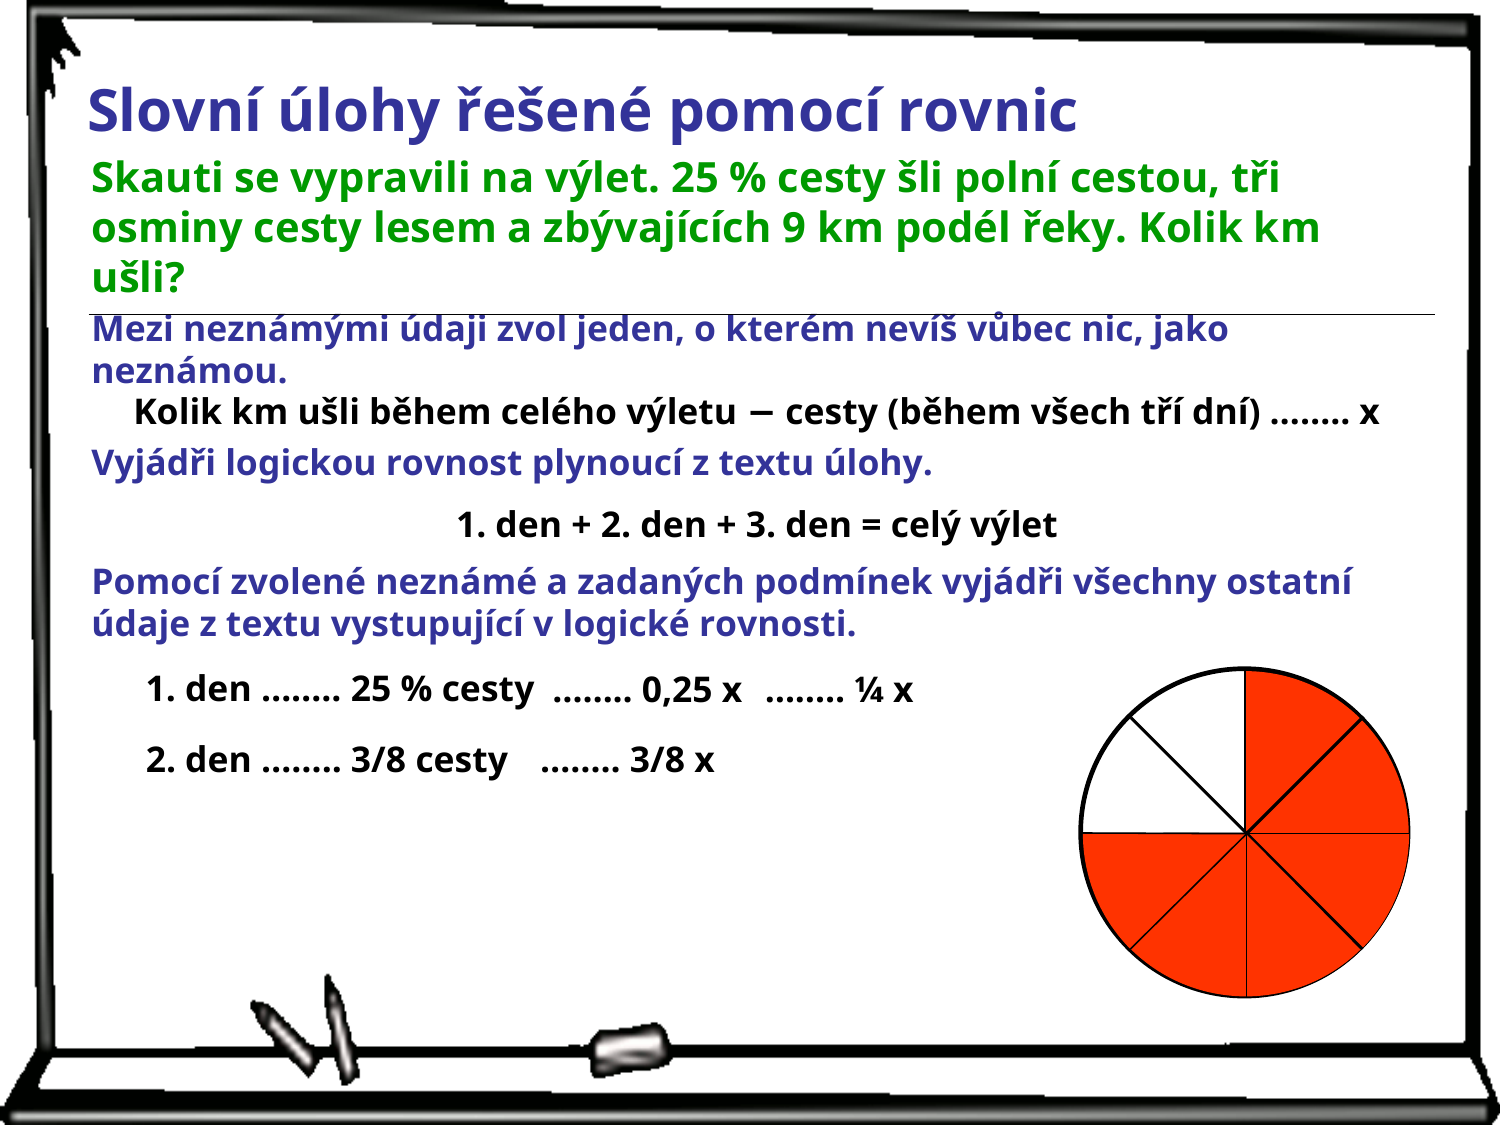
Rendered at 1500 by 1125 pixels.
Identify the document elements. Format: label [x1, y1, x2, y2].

text_box [120, 579, 128, 590]
text_box [123, 172, 129, 179]
text_box [1190, 172, 1199, 187]
text_box [973, 323, 981, 334]
text_box [298, 172, 306, 185]
text_box [407, 323, 414, 337]
text_box [99, 368, 106, 374]
text_box [995, 323, 1002, 337]
text_box [429, 326, 437, 337]
text_box [1214, 326, 1222, 337]
text_box [722, 621, 730, 627]
text_box [76, 576, 1438, 627]
text_box [347, 174, 356, 187]
text_box [1193, 323, 1199, 330]
text_box [322, 172, 330, 183]
text_box [615, 326, 623, 337]
text_box [918, 576, 924, 583]
text_box [130, 729, 987, 787]
text_box [1251, 720, 1410, 947]
text_box [1079, 576, 1087, 587]
text_box [76, 498, 1438, 549]
text_box [1233, 579, 1241, 590]
text_box [622, 579, 630, 590]
text_box [160, 368, 167, 374]
text_box [553, 172, 561, 185]
text_box [765, 621, 772, 627]
picture [0, 0, 1500, 1125]
text_box [72, 54, 1341, 162]
text_box [174, 172, 183, 187]
text_box [520, 323, 528, 334]
text_box [701, 326, 709, 337]
text_box [1018, 326, 1025, 337]
text_box [148, 181, 156, 188]
text_box [391, 181, 399, 188]
text_box [417, 172, 425, 185]
text_box [1099, 173, 1108, 178]
text_box [435, 621, 442, 627]
text_box [580, 621, 588, 627]
text_box [1246, 668, 1360, 830]
text_box [1202, 576, 1210, 587]
text_box [783, 579, 791, 590]
text_box [517, 181, 525, 188]
text_box [968, 576, 976, 587]
text_box [787, 621, 795, 627]
text_box [602, 621, 610, 627]
text_box [1163, 174, 1173, 187]
text_box [963, 174, 972, 187]
text_box [330, 323, 338, 334]
text_box [914, 323, 922, 334]
text_box [870, 172, 878, 183]
text_box [762, 579, 769, 590]
text_box [104, 323, 111, 335]
text_box [253, 576, 261, 587]
text_box [1247, 836, 1361, 997]
text_box [76, 385, 1438, 487]
text_box [263, 173, 272, 178]
text_box [541, 326, 549, 337]
text_box [805, 579, 813, 590]
text_box [76, 172, 1431, 280]
text_box [239, 368, 247, 374]
text_box [733, 323, 739, 330]
text_box [689, 576, 697, 587]
text_box [577, 172, 585, 183]
text_box [121, 621, 129, 627]
text_box [1080, 834, 1246, 997]
text_box [947, 576, 955, 587]
text_box [275, 579, 283, 590]
text_box [613, 173, 622, 178]
text_box [205, 368, 212, 374]
text_box [988, 174, 998, 187]
text_box [807, 173, 816, 178]
text_box [217, 368, 224, 374]
text_box [1021, 579, 1029, 590]
text_box [130, 659, 1244, 832]
text_box [76, 323, 1438, 374]
text_box [177, 579, 185, 590]
